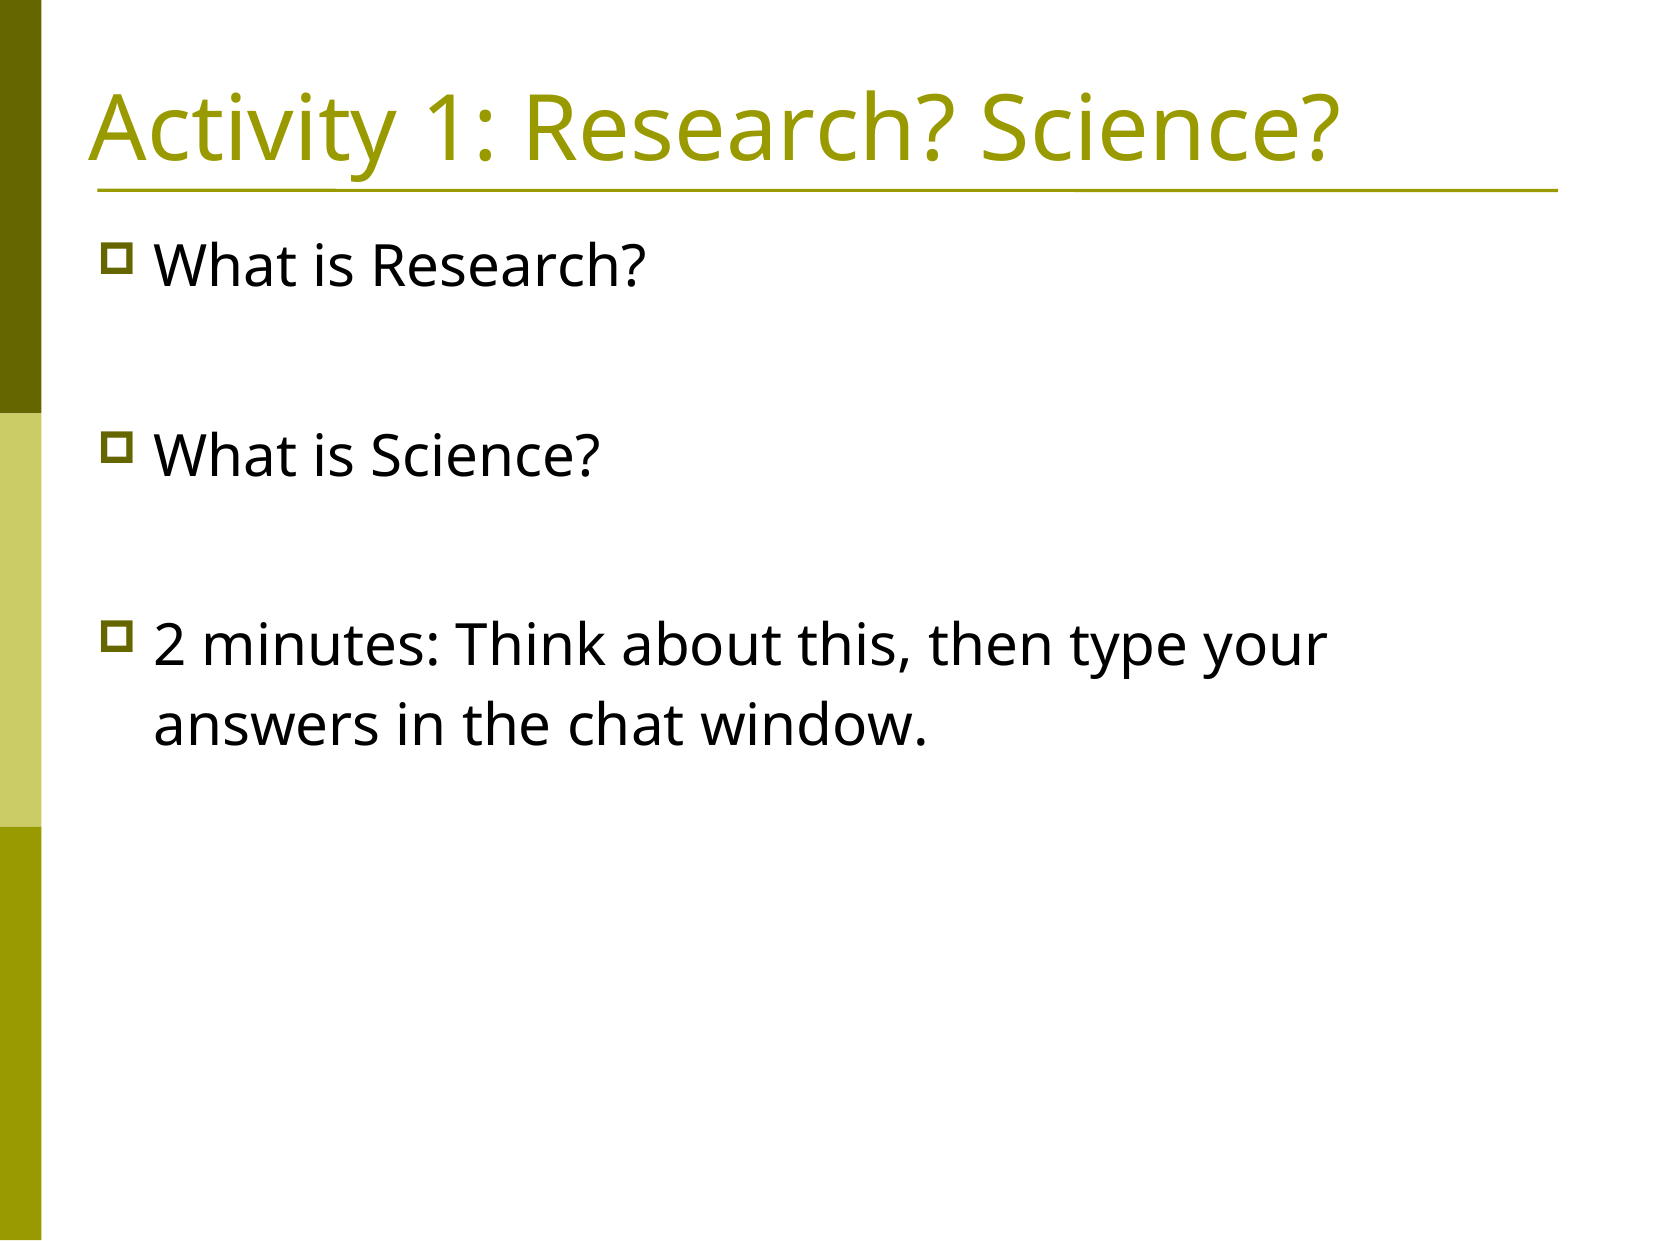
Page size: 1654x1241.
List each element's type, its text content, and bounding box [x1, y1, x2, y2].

title Activity 1: Research? Science? [88, 43, 1577, 207]
list What is Research? What is Science? 2 minutes: Think about this, then type your answers in the chat window. [82, 216, 1571, 951]
